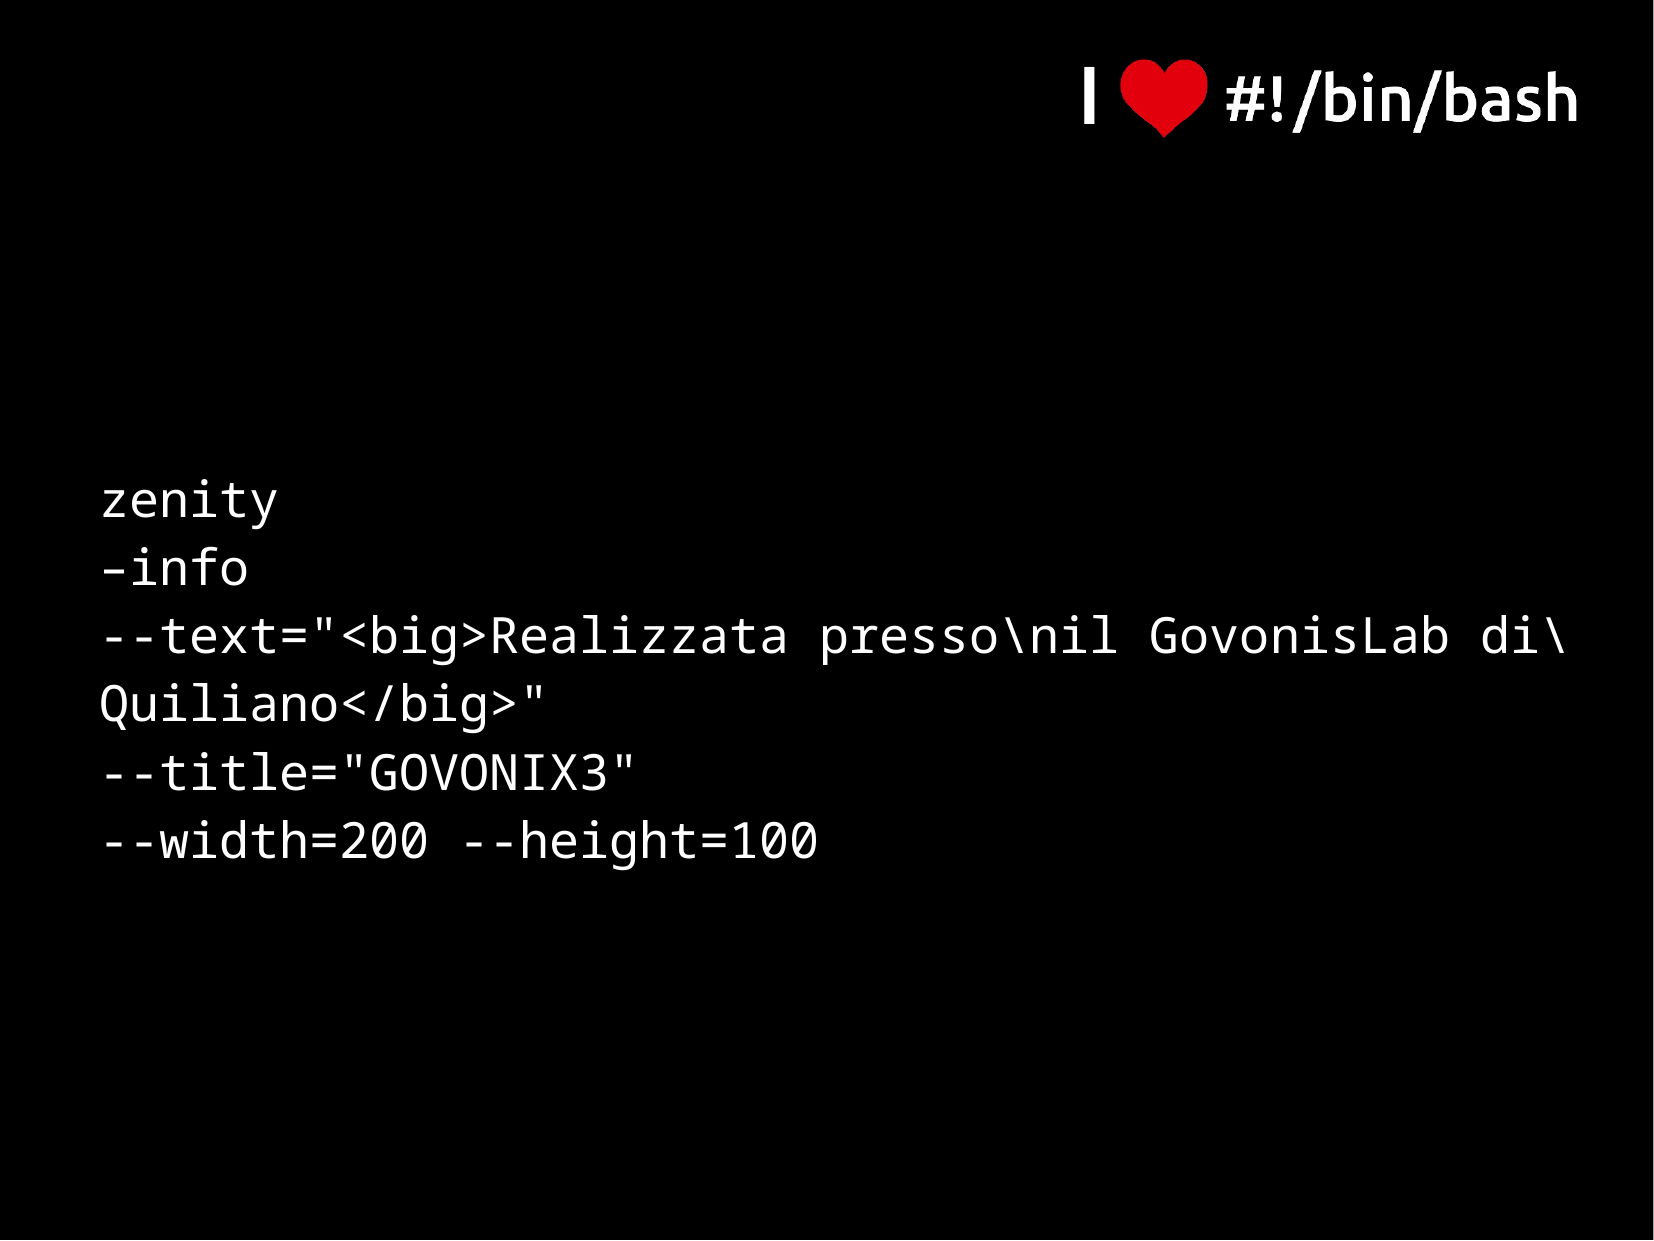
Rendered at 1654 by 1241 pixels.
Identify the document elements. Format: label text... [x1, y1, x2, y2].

text_box zenity –info --text="<big>Realizzata presso\nil GovonisLab di\ Quiliano</big>" --title="GOVONIX3" --width=200 --height=100 [84, 456, 1611, 867]
picture [1064, 45, 1595, 154]
